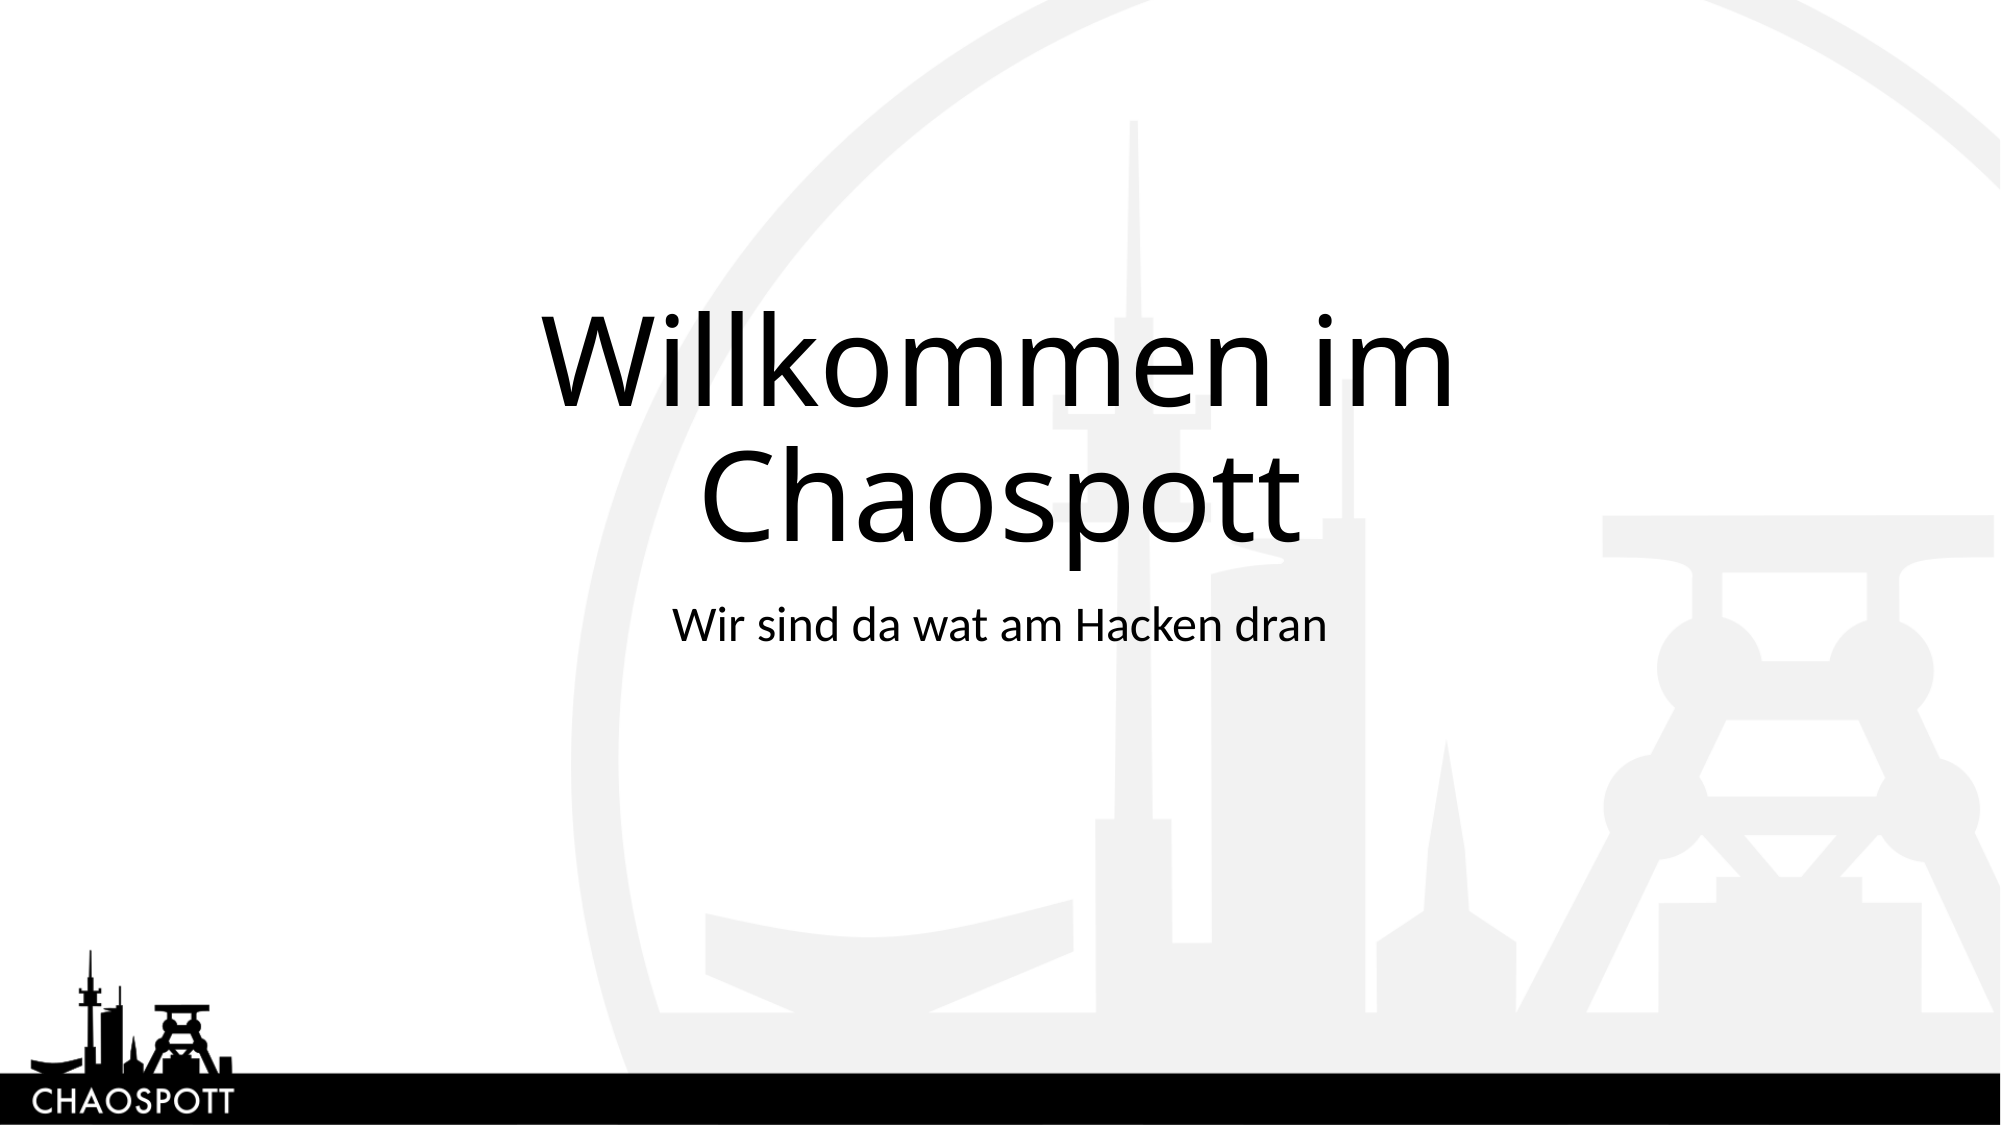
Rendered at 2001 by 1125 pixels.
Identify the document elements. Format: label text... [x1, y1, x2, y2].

subtitle Wir sind da wat am Hacken dran [249, 590, 1750, 863]
title Willkommen im Chaospott [249, 184, 1750, 576]
picture [0, 0, 2001, 1125]
